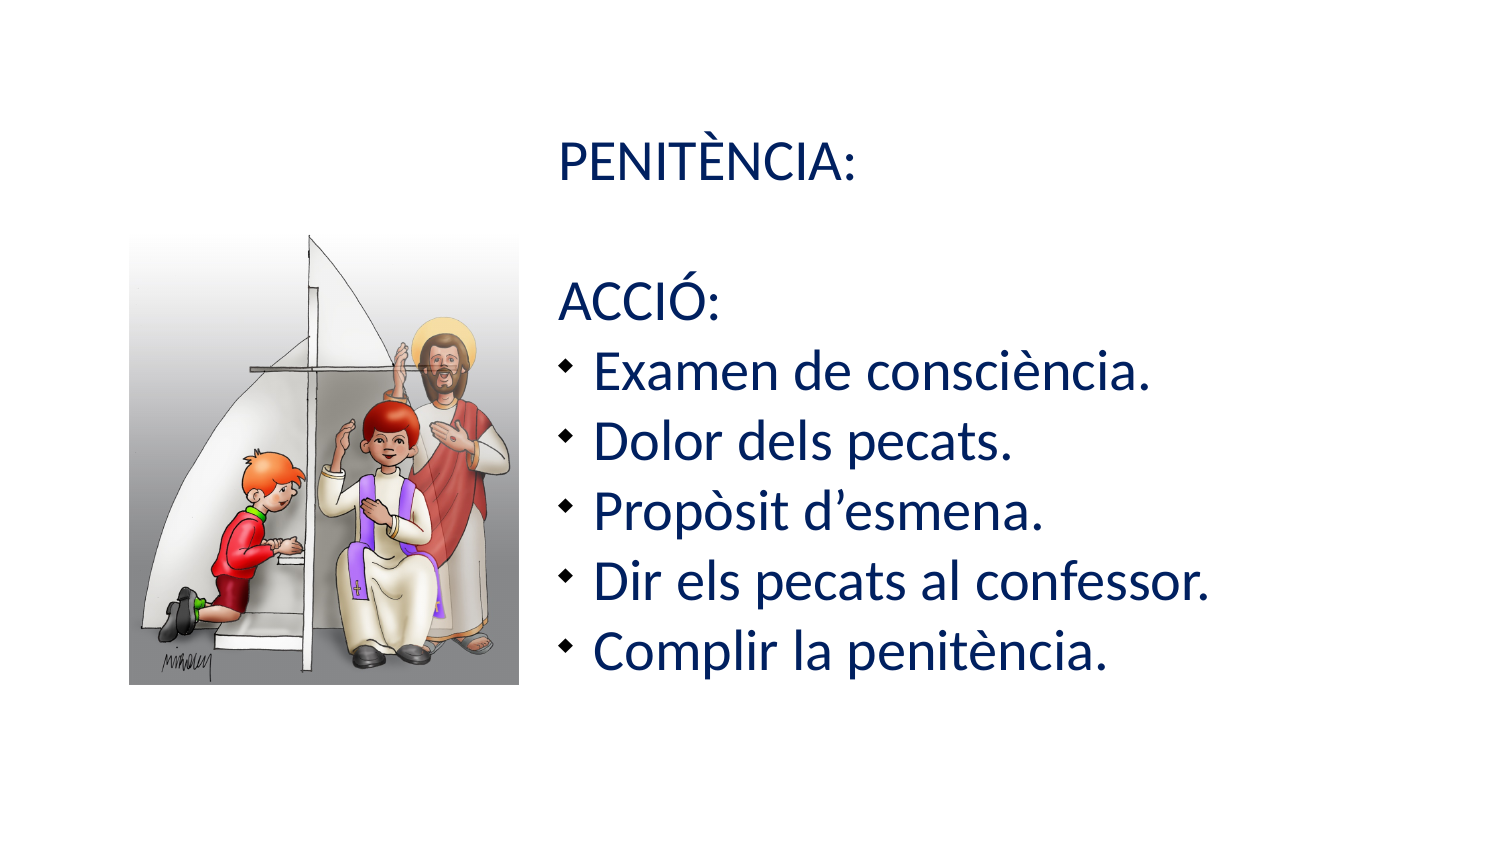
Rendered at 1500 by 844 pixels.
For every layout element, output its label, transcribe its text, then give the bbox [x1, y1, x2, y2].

text_box PENITÈNCIA: ACCIÓ: Examen de consciència. Dolor dels pecats. Propòsit d’esmena. Dir els pecats al confessor. Complir la penitència. [543, 114, 1431, 690]
picture [129, 234, 519, 686]
